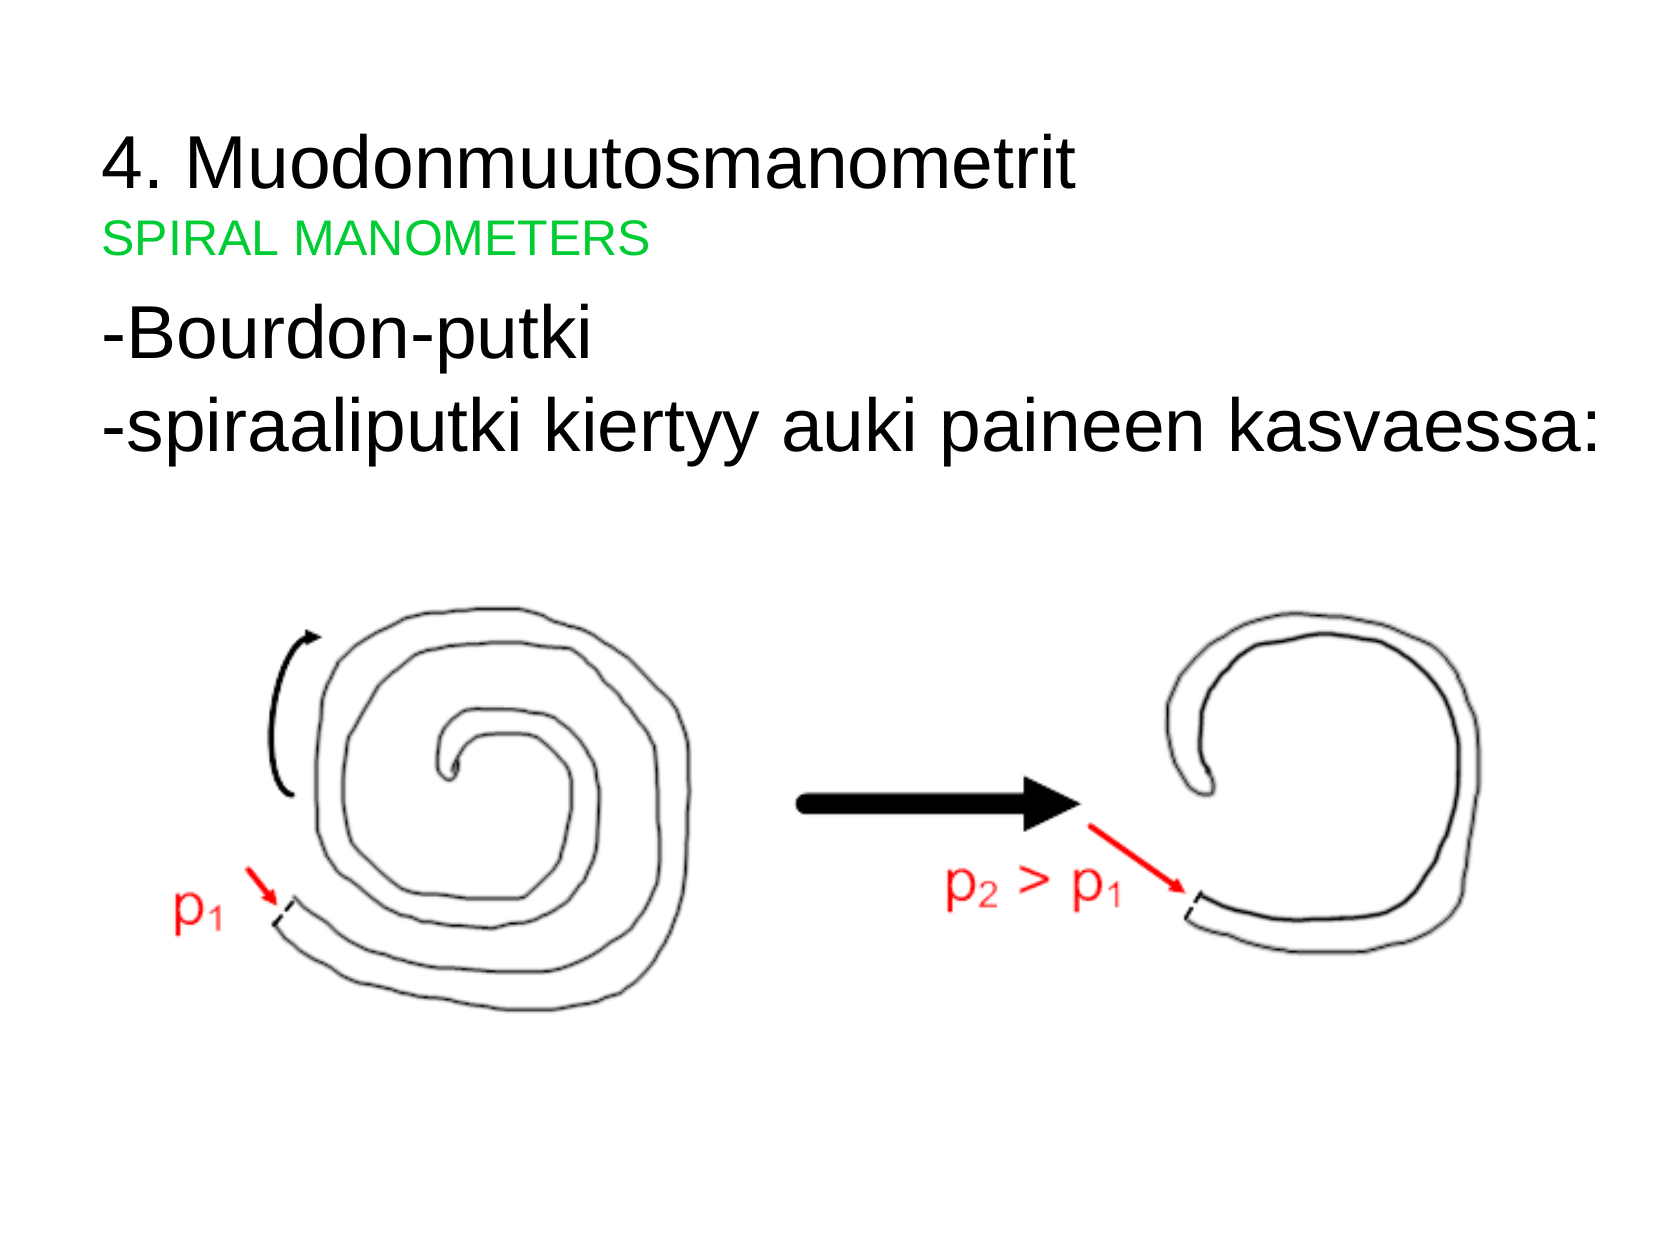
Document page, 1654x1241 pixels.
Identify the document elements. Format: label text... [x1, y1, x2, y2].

text_box 4. Muodonmuutosmanometrit SPIRAL MANOMETERS -Bourdon-putki -spiraaliputki kiertyy auki paineen kasvaessa: [86, 106, 1619, 411]
picture [130, 525, 1522, 1032]
